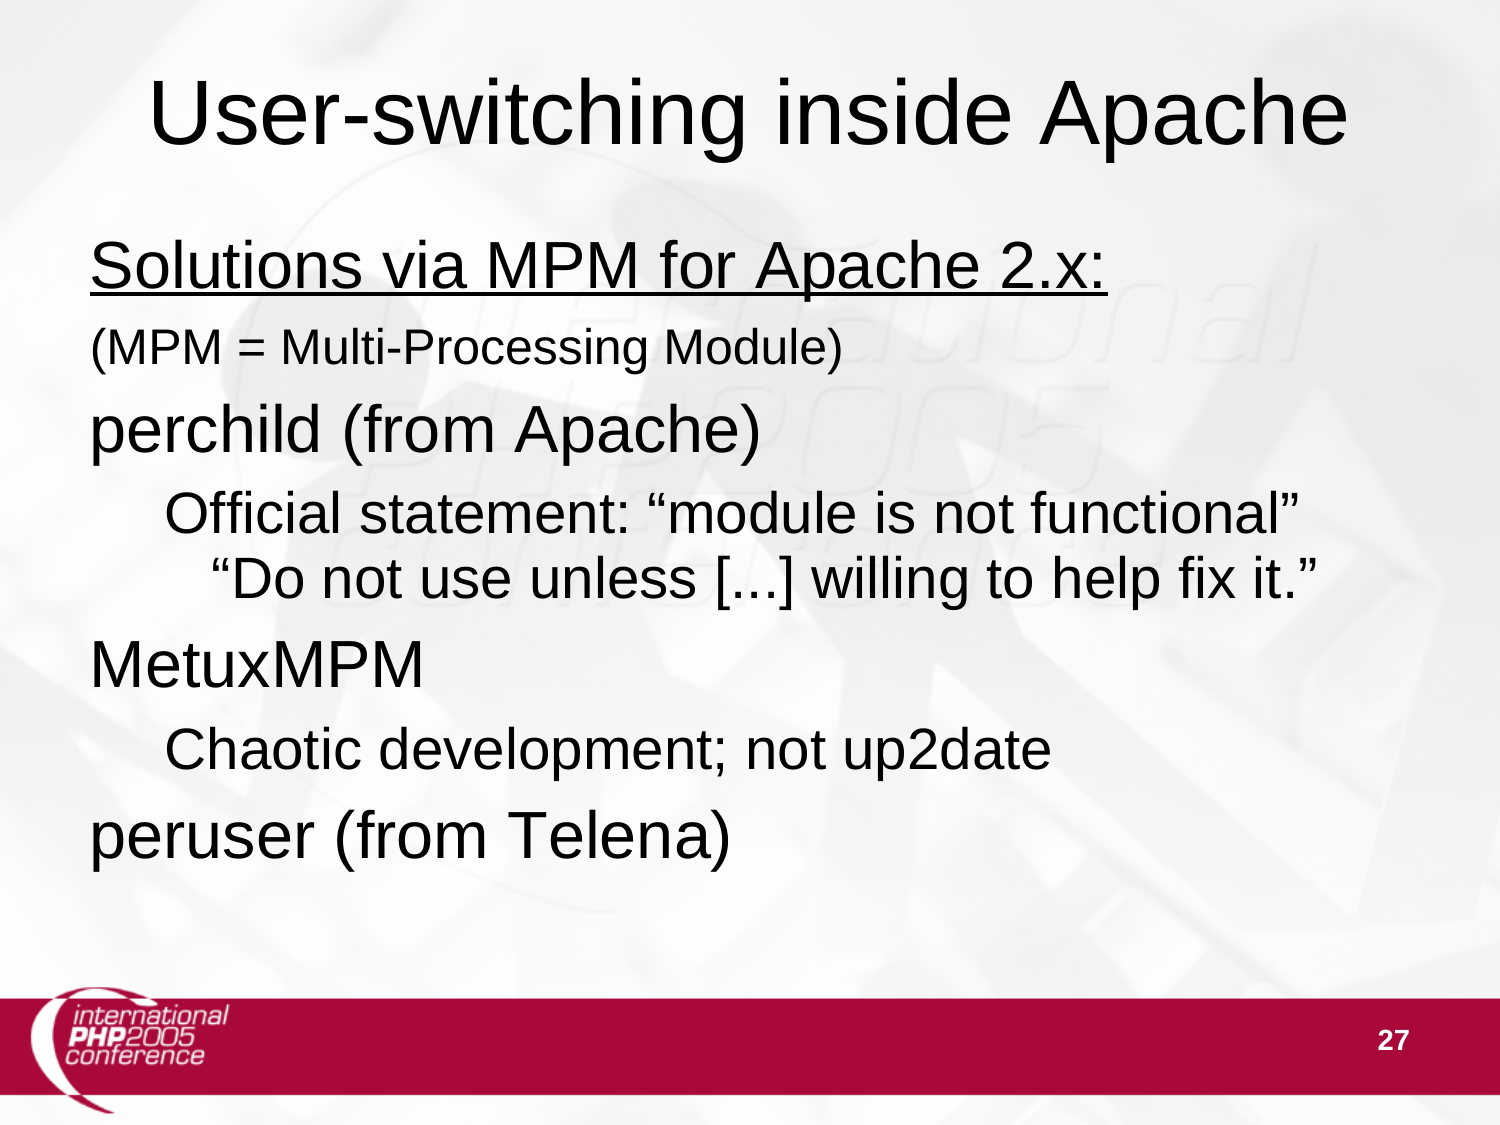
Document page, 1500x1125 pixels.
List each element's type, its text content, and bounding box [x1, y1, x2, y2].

picture [0, 0, 1500, 1125]
list Solutions via MPM for Apache 2.x: (MPM = Multi-Processing Module) perchild (from Apache) Official statement: “module is not functional” “Do not use unless [...] willing to help fix it.” MetuxMPM Chaotic development; not up2date peruser (from Telena) [75, 220, 1426, 977]
title User-switching inside Apache [75, 18, 1426, 207]
